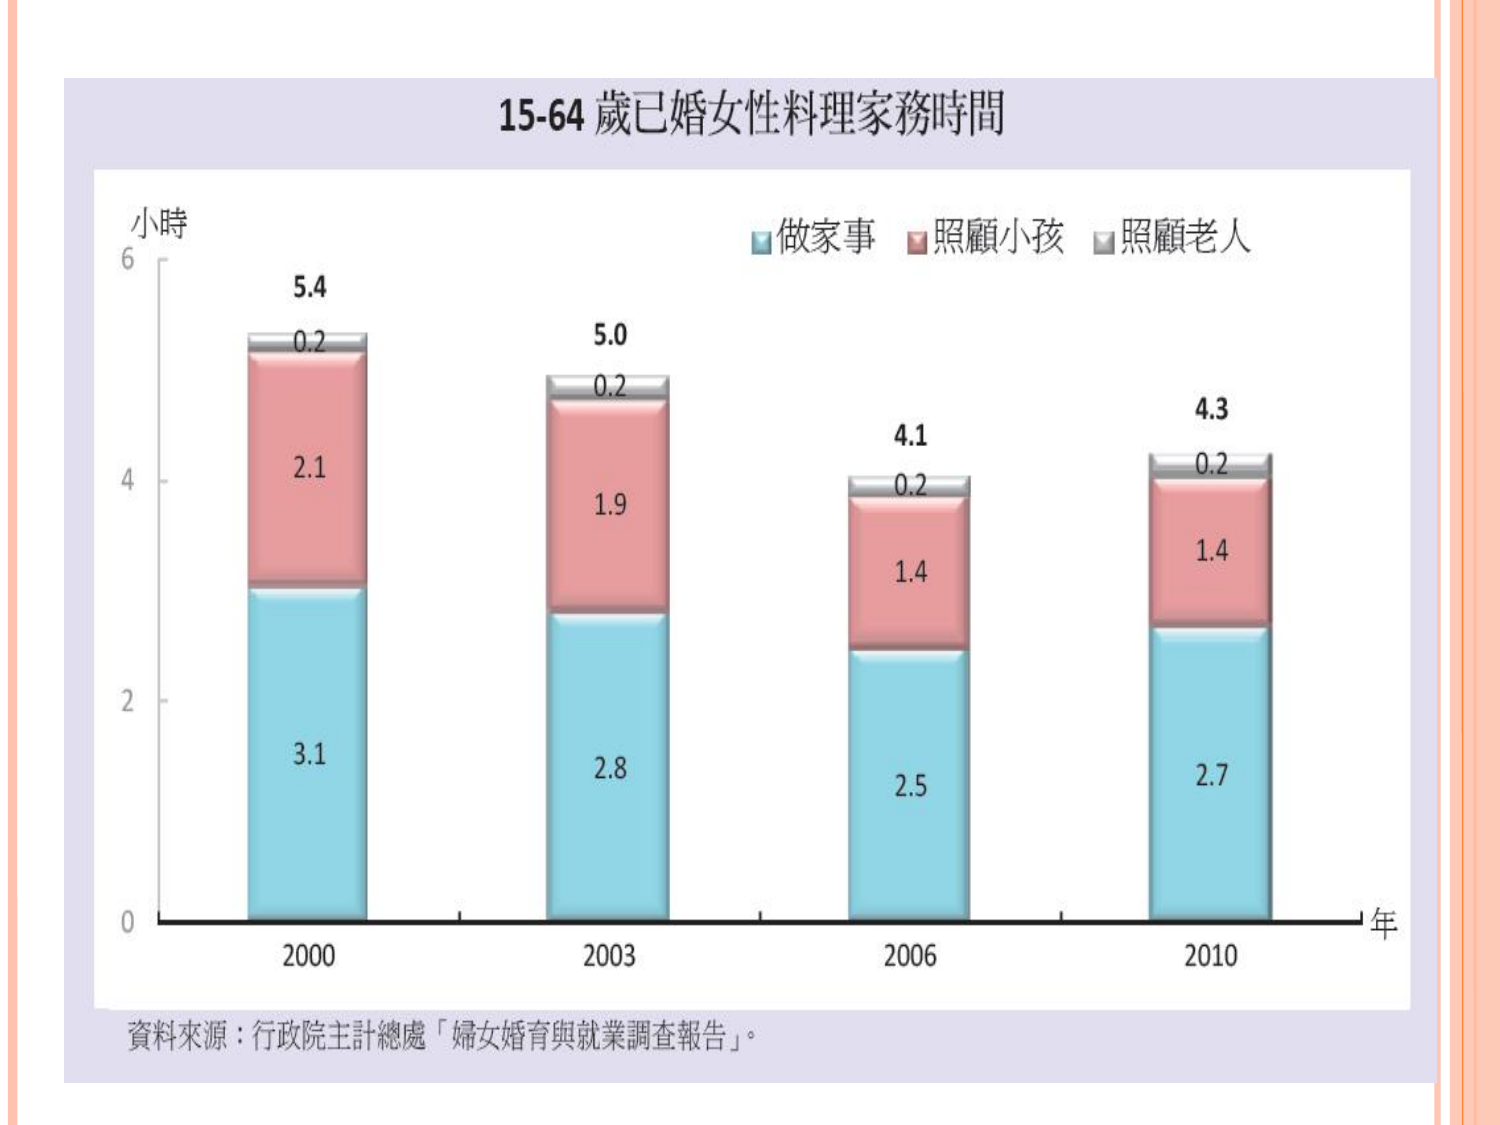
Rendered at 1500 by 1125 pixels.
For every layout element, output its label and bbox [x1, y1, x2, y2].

picture [64, 78, 1437, 1083]
